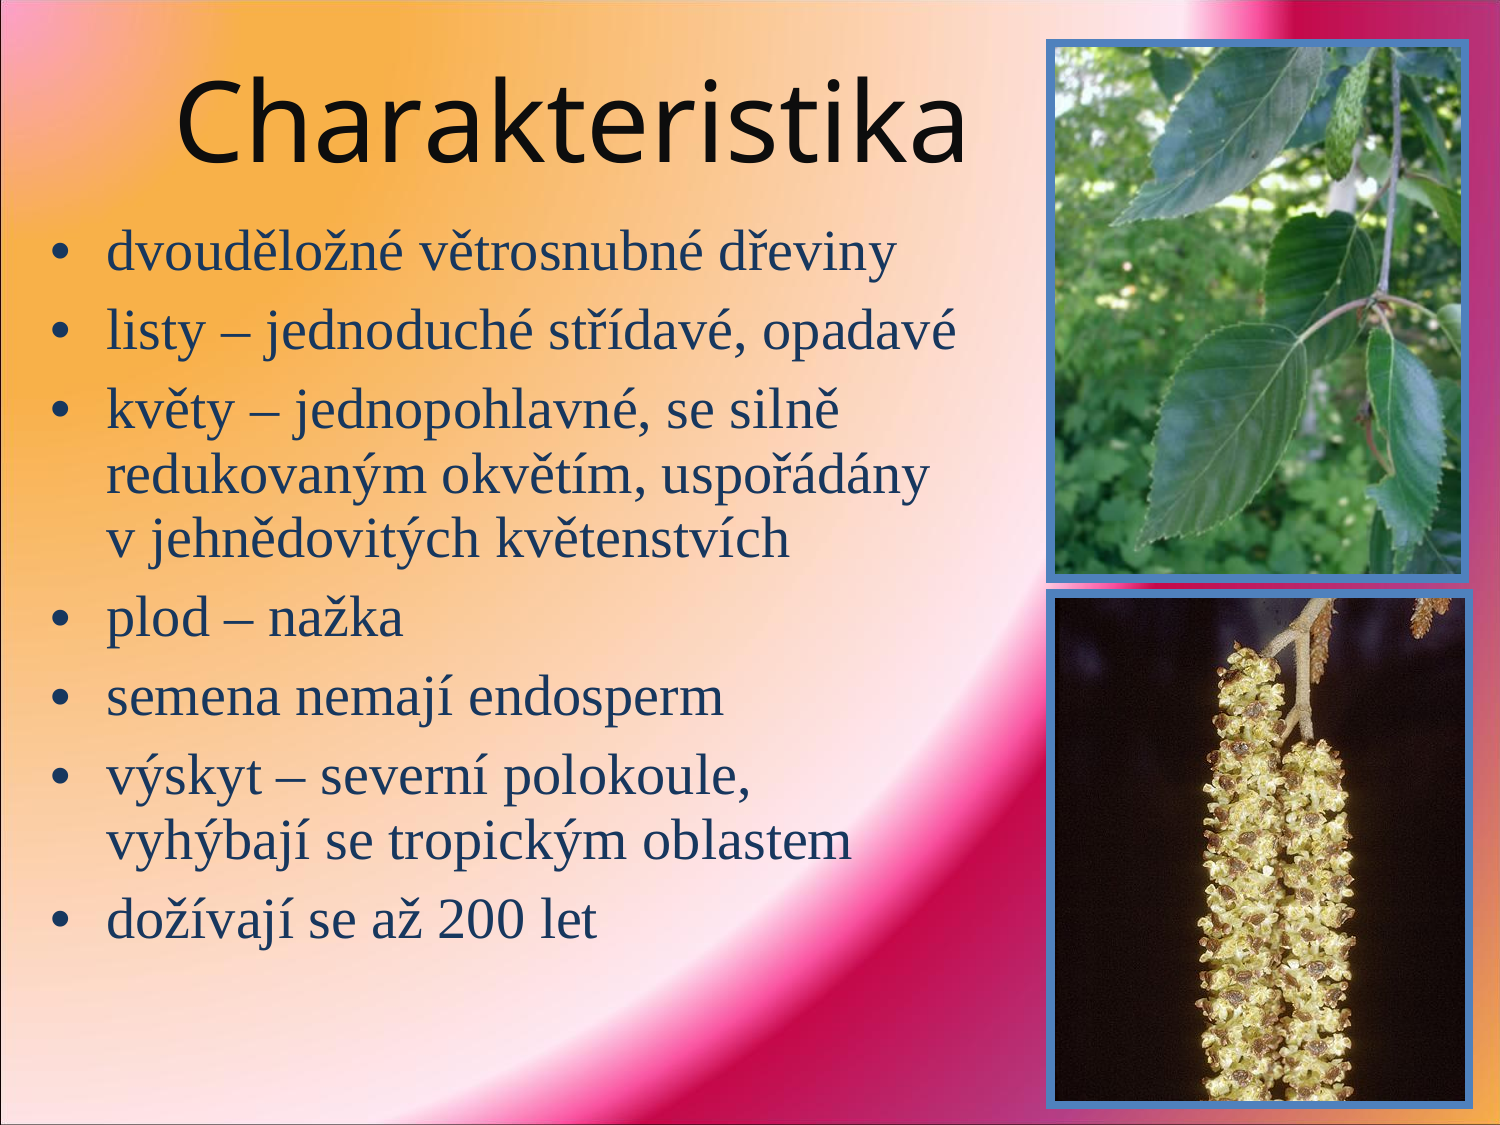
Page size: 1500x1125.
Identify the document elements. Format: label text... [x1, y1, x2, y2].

picture [0, 0, 1500, 1125]
list dvouděložné větrosnubné dřeviny listy – jednoduché střídavé, opadavé květy – jednopohlavné, se silně redukovaným okvětím, uspořádány v jehnědovitých květenstvích plod – nažka semena nemají endosperm výskyt – severní polokoule, vyhýbají se tropickým oblastem dožívají se až 200 let [35, 210, 985, 1098]
text_box Charakteristika [105, 23, 1041, 211]
